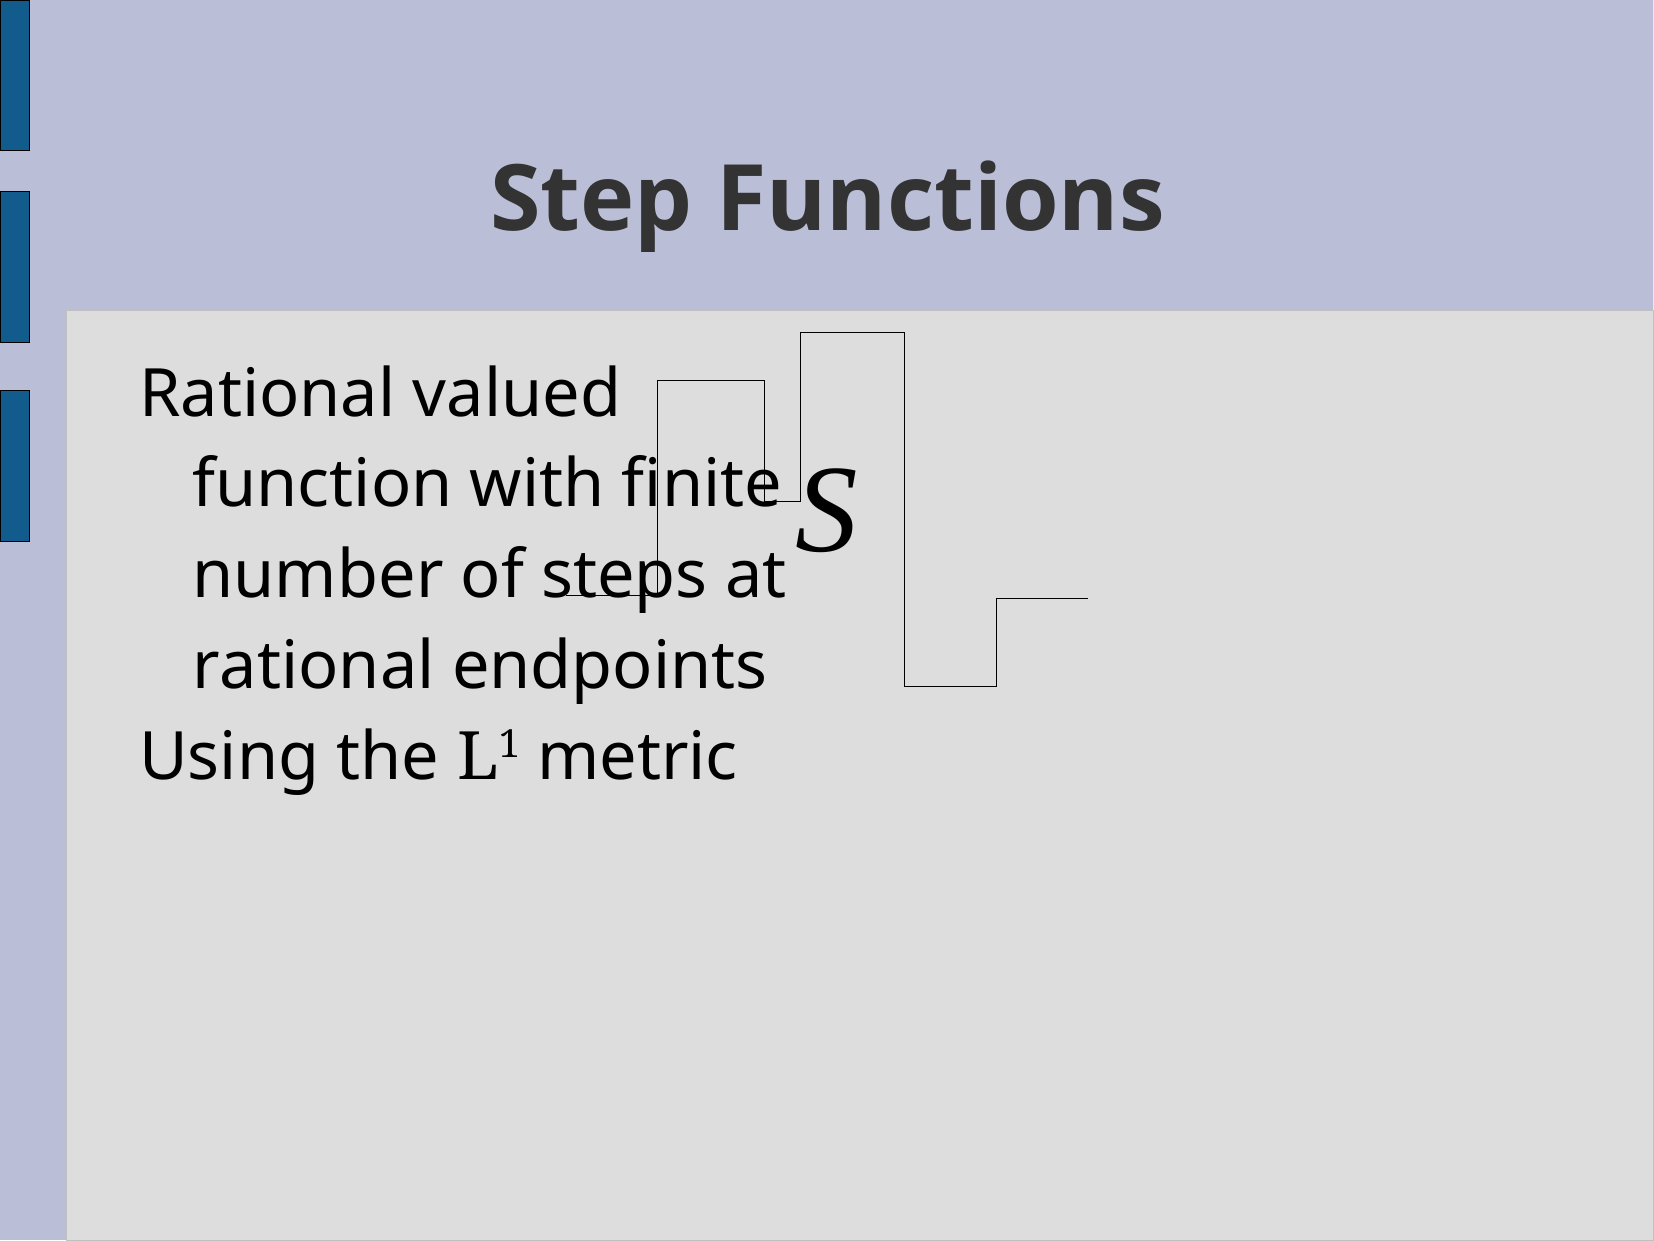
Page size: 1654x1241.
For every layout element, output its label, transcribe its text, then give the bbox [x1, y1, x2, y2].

list Rational valued function with finite number of steps at rational endpoints Using the L1 metric [121, 752, 1534, 1126]
title Step Functions [121, 91, 1534, 299]
